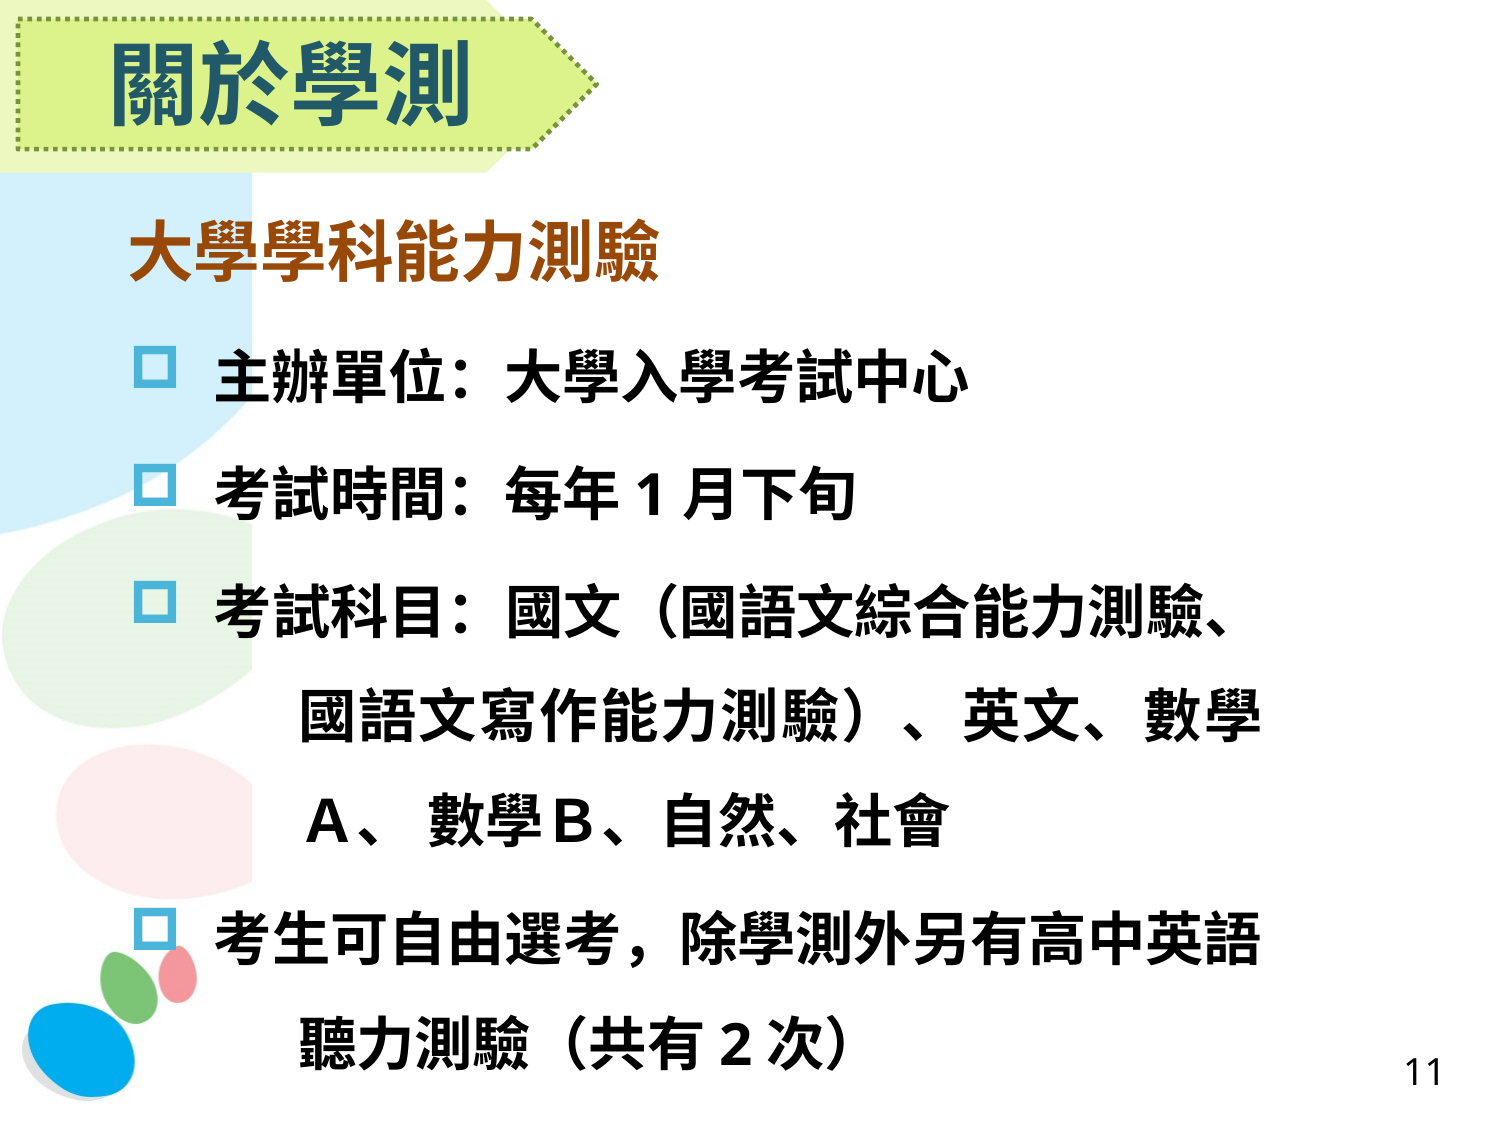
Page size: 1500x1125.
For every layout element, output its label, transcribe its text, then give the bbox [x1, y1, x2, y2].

title 關於學測 [105, 24, 477, 139]
text_box [17, 19, 595, 150]
text_box 大學學科能力測驗 主辦單位：大學入學考試中心 考試時間：每年1月下旬 考試科目：國文（國語文綜合能力測驗、 國語文寫作能力測驗）、英文、數學Ａ、 數學Ｂ、自然、社會 考生可自由選考，除學測外另有高中英語 聽力測驗（共有2次） [125, 207, 1264, 1080]
text_box 11 [1396, 1055, 1451, 1102]
